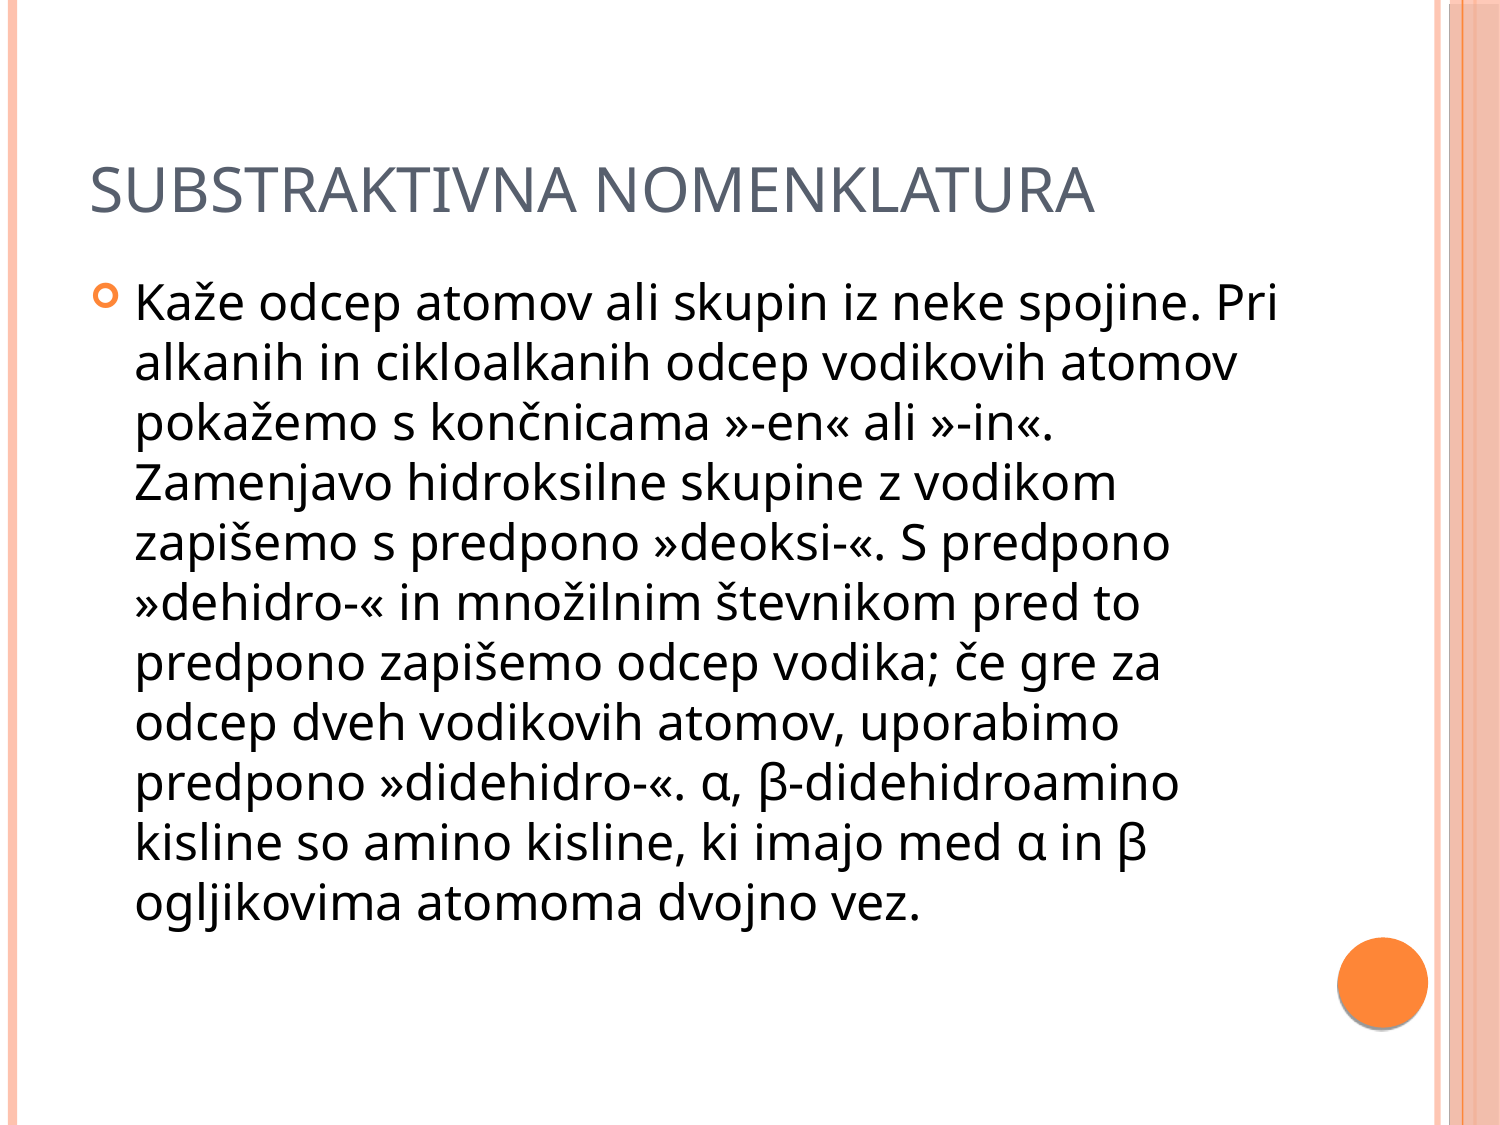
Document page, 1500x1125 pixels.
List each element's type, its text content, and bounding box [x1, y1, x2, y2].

title Substraktivna nomenklatura [75, 45, 1300, 233]
list Kaže odcep atomov ali skupin iz neke spojine. Pri alkanih in cikloalkanih odcep vodikovih atomov pokažemo s končnicama »-en« ali »-in«. Zamenjavo hidroksilne skupine z vodikom zapišemo s predpono »deoksi-«. S predpono »dehidro-« in množilnim števnikom pred to predpono zapišemo odcep vodika; če gre za odcep dveh vodikovih atomov, uporabimo predpono »didehidro-«. α, β-didehidroamino kisline so amino kisline, ki imajo med α in β ogljikovima atomoma dvojno vez. [75, 262, 1300, 1062]
